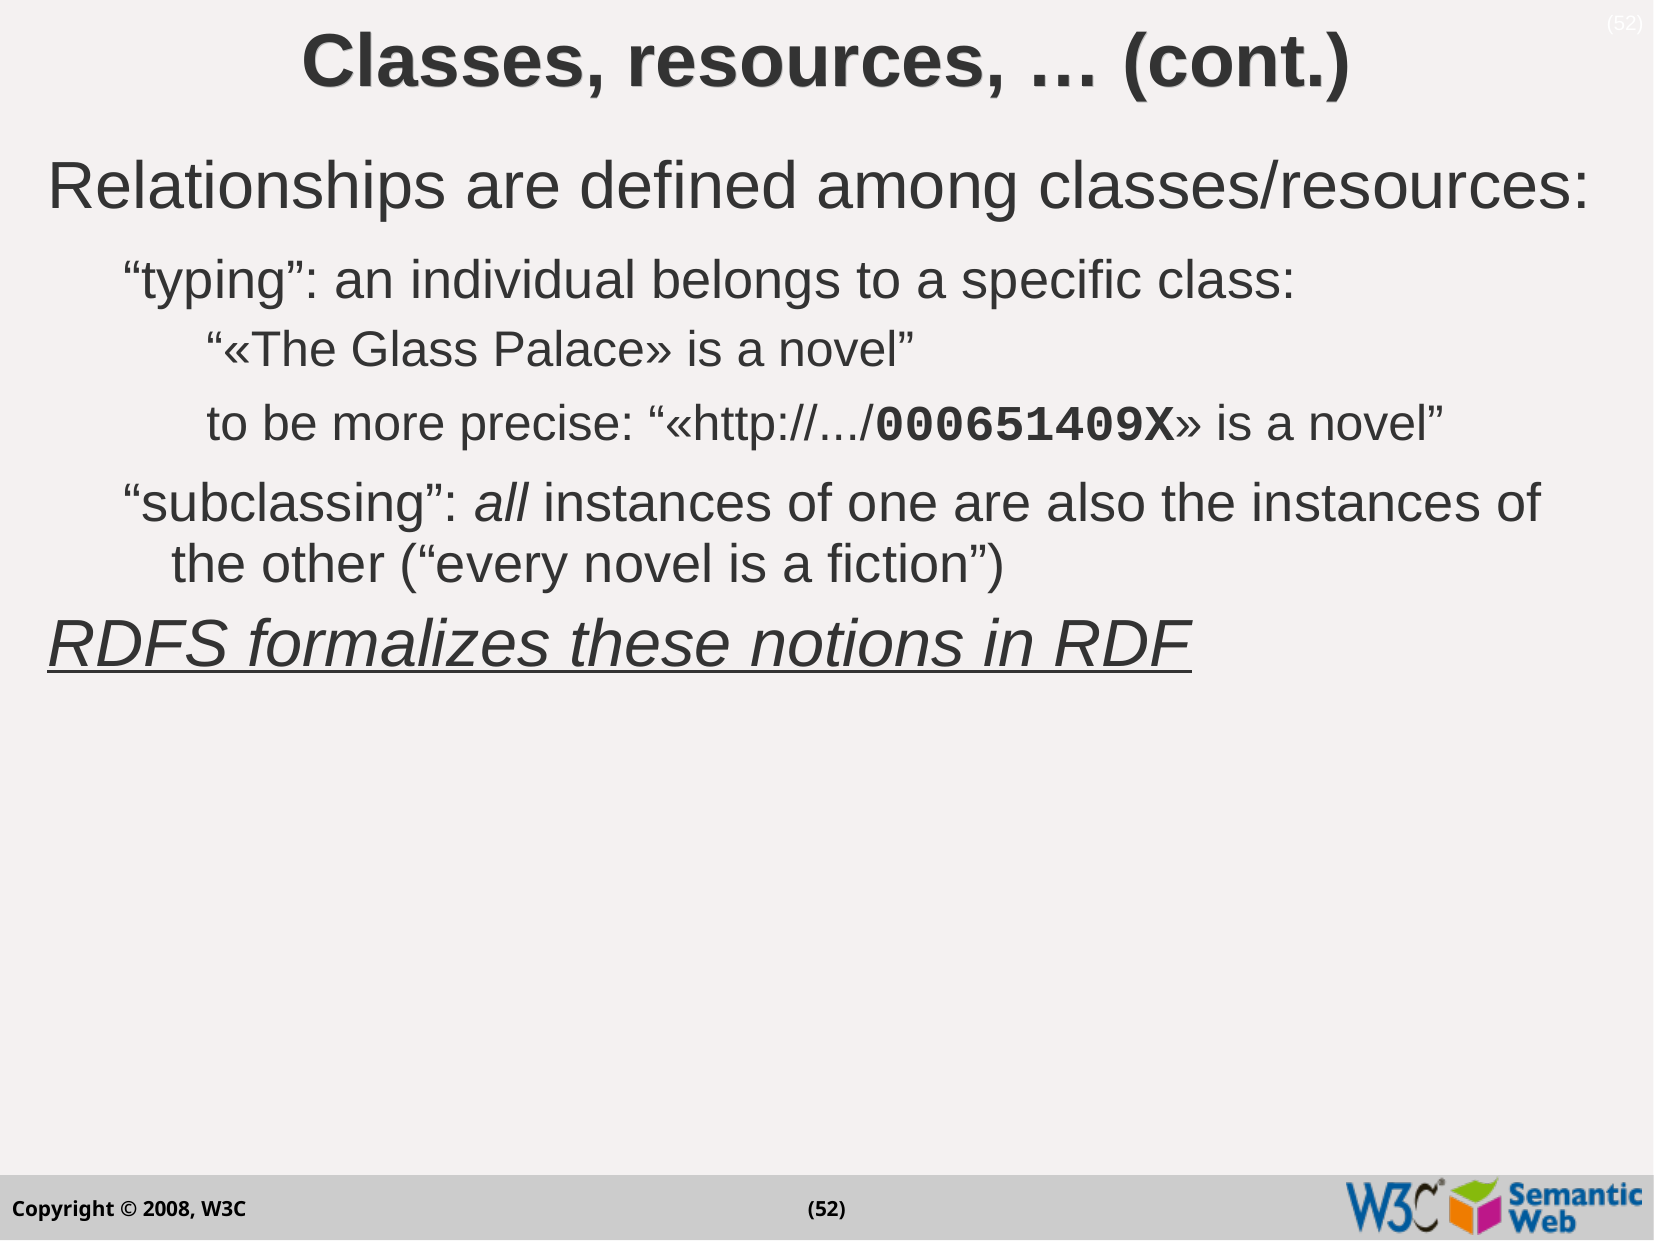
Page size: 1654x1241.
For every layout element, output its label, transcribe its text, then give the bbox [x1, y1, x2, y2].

title Classes, resources, … (cont.) [0, 0, 1654, 119]
list Relationships are defined among classes/resources: “typing”: an individual belongs to a specific class: “«The Glass Palace» is a novel” to be more precise: “«http://.../000651409X» is a novel” “subclassing”: all instances of one are also the instances of the other (“every novel is a fiction”) RDFS formalizes these notions in RDF [29, 147, 1624, 1134]
picture [1346, 1175, 1642, 1235]
